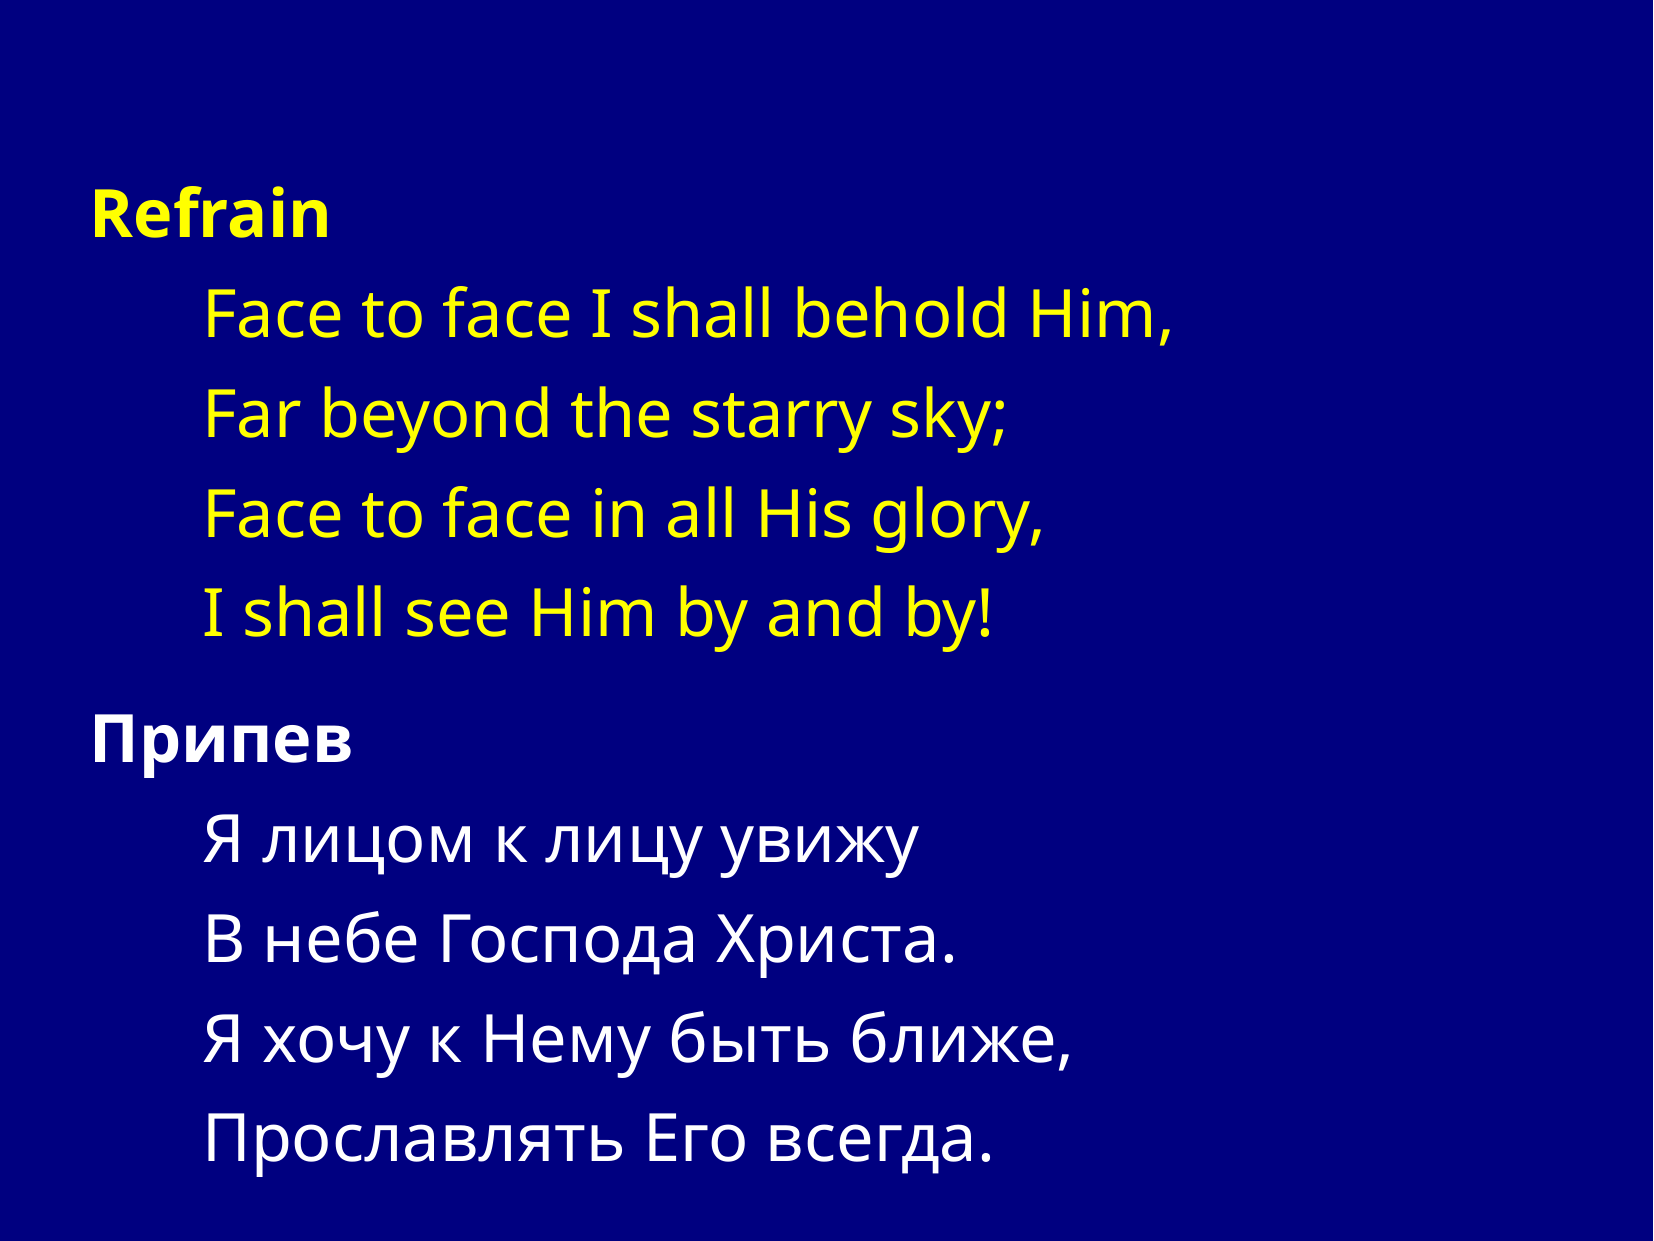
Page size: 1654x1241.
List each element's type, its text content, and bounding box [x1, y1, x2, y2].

text_box Refrain Face to face I shall behold Him, Far beyond the starry sky; Face to face in all His glory, I shall see Him by and by! [75, 150, 1576, 638]
text_box Припев Я лицом к лицу увижу В небе Господа Христа. Я хочу к Нему быть ближе, Прославлять Его всегда. [75, 675, 1576, 1163]
